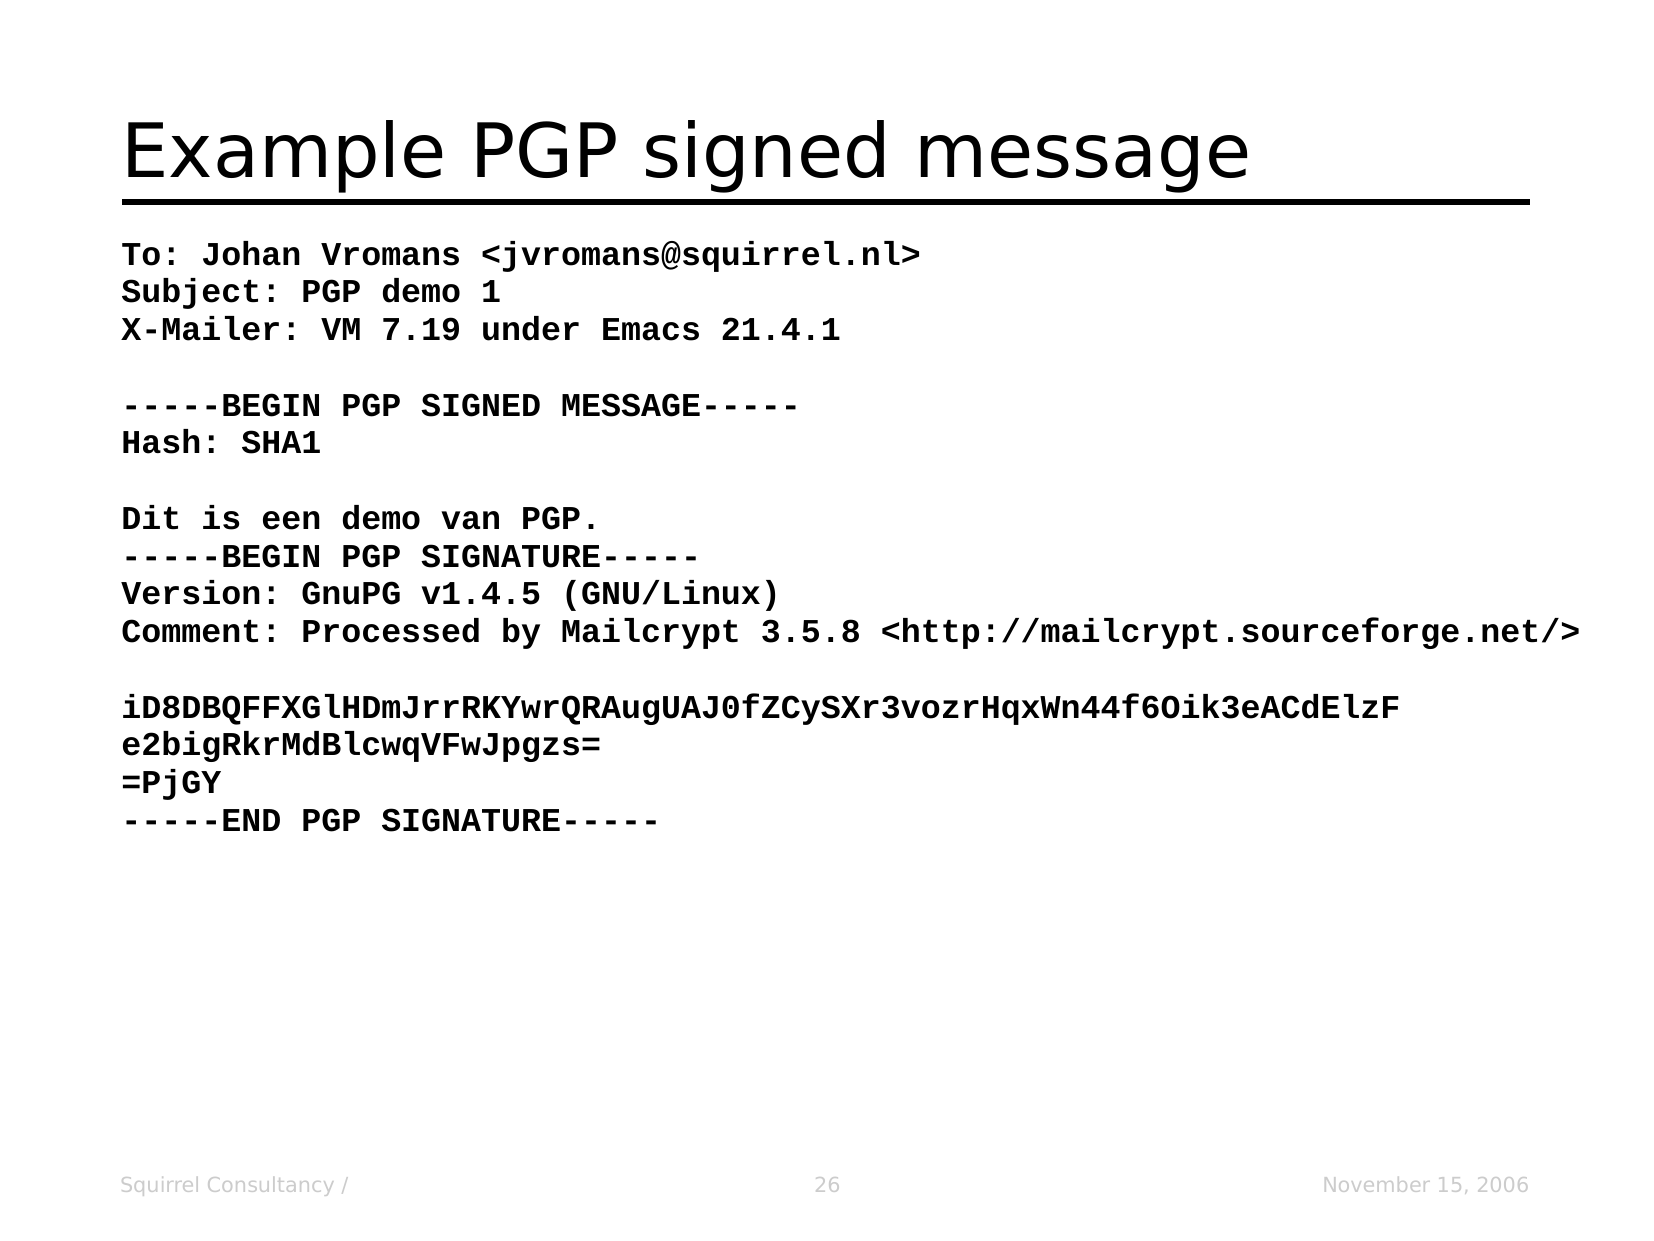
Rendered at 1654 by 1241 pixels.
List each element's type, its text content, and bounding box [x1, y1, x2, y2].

title Example PGP signed message [121, 102, 1534, 200]
list To: Johan Vromans <jvromans@squirrel.nl> Subject: PGP demo 1 X-Mailer: VM 7.19 under Emacs 21.4.1 -----BEGIN PGP SIGNED MESSAGE----- Hash: SHA1 Dit is een demo van PGP. -----BEGIN PGP SIGNATURE----- Version: GnuPG v1.4.5 (GNU/Linux) Comment: Processed by Mailcrypt 3.5.8 <http://mailcrypt.sourceforge.net/> iD8DBQFFXGlHDmJrrRKYwrQRAugUAJ0fZCySXr3vozrHqxWn44f6Oik3eACdElzF e2bigRkrMdBlcwqVFwJpgzs= =PjGY -----END PGP SIGNATURE----- [121, 237, 1625, 1141]
